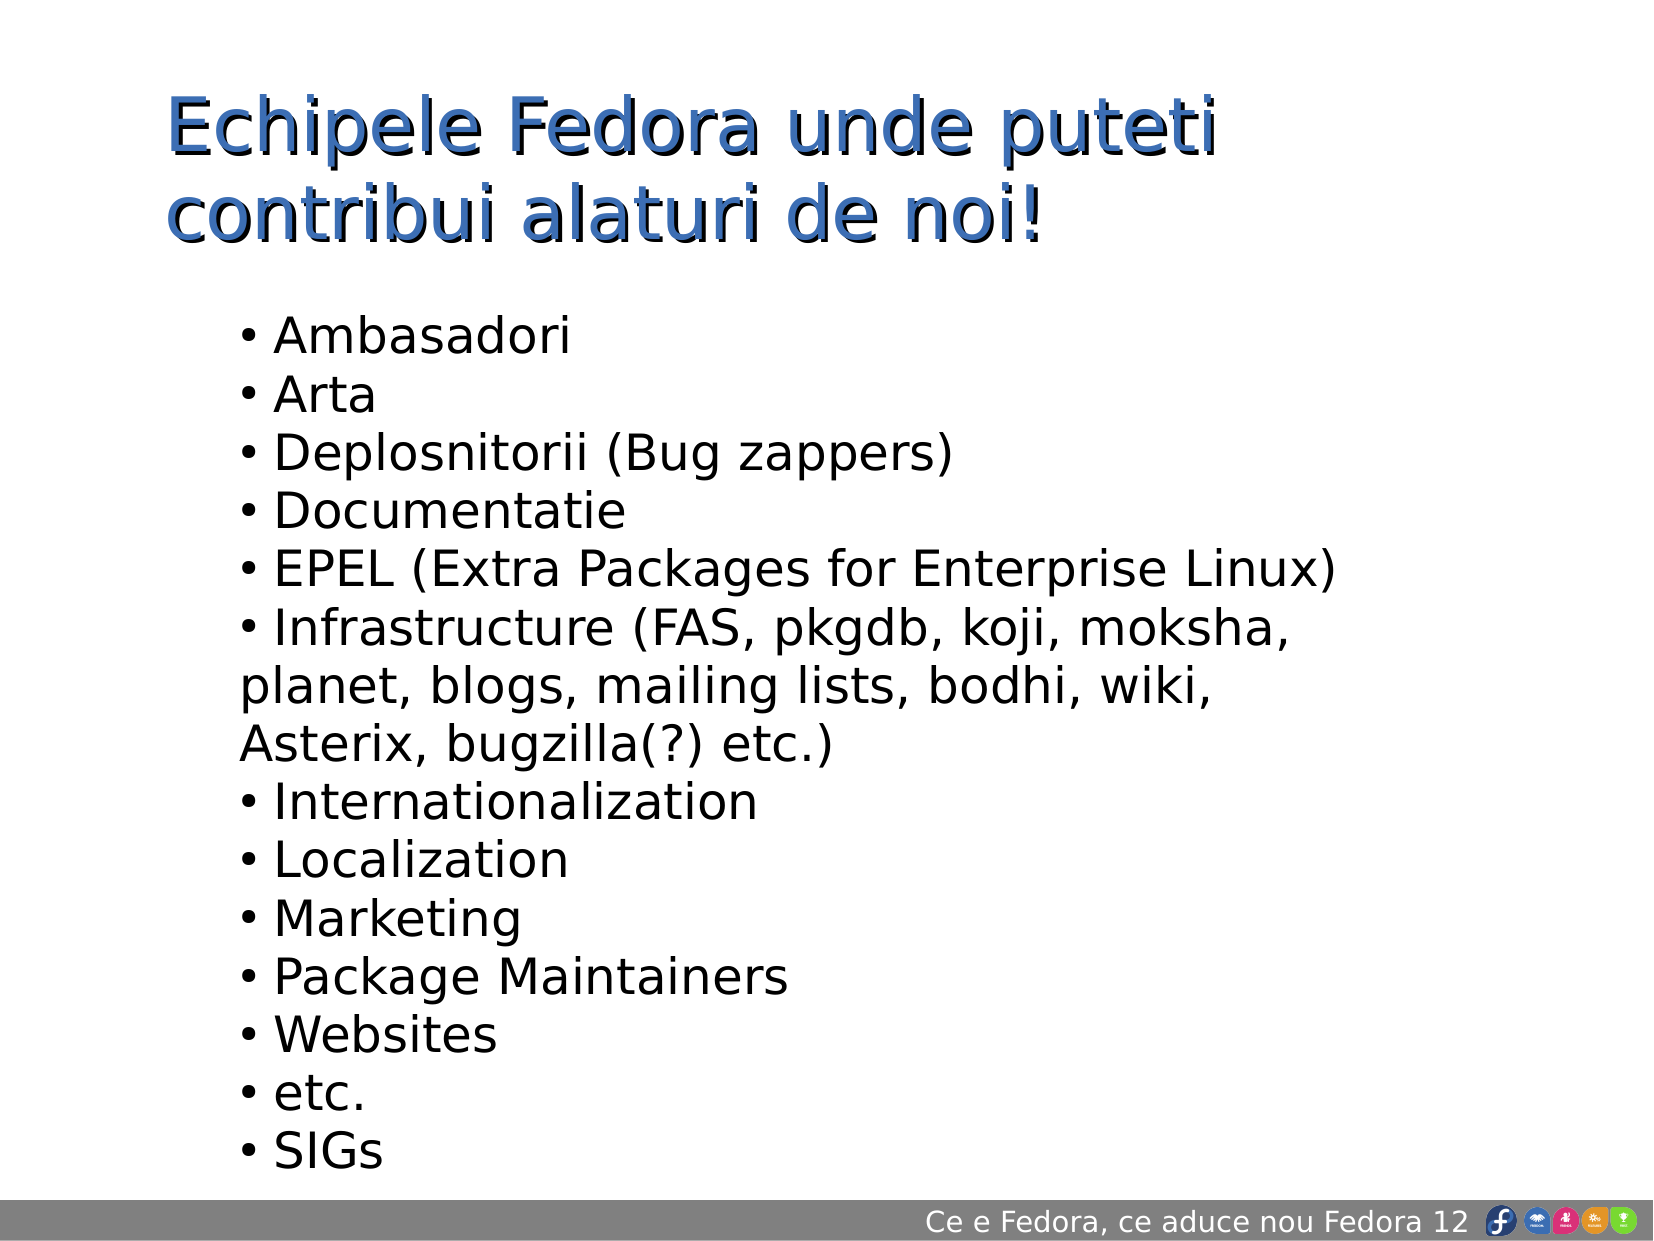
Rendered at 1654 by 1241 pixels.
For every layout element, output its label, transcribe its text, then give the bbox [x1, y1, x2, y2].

picture [1486, 1205, 1517, 1236]
text_box [0, 1200, 225, 1241]
text_box Ce e Fedora, ce aduce nou Fedora 12 [1395, 1197, 1486, 1241]
text_box Echipele Fedora unde puteti contribui alaturi de noi! [150, 75, 1576, 265]
text_box [1486, 1200, 1653, 1241]
text_box Ambasadori Arta Deplosnitorii (Bug zappers) Documentatie EPEL (Extra Packages for Enterprise Linux) Infrastructure (FAS, pkgdb, koji, moksha, planet, blogs, mailing lists, bodhi, wiki, Asterix, bugzilla(?) etc.) Internationalization Localization Marketing Package Maintainers Websites etc. SIGs [225, 300, 1395, 1241]
picture [1524, 1207, 1637, 1234]
